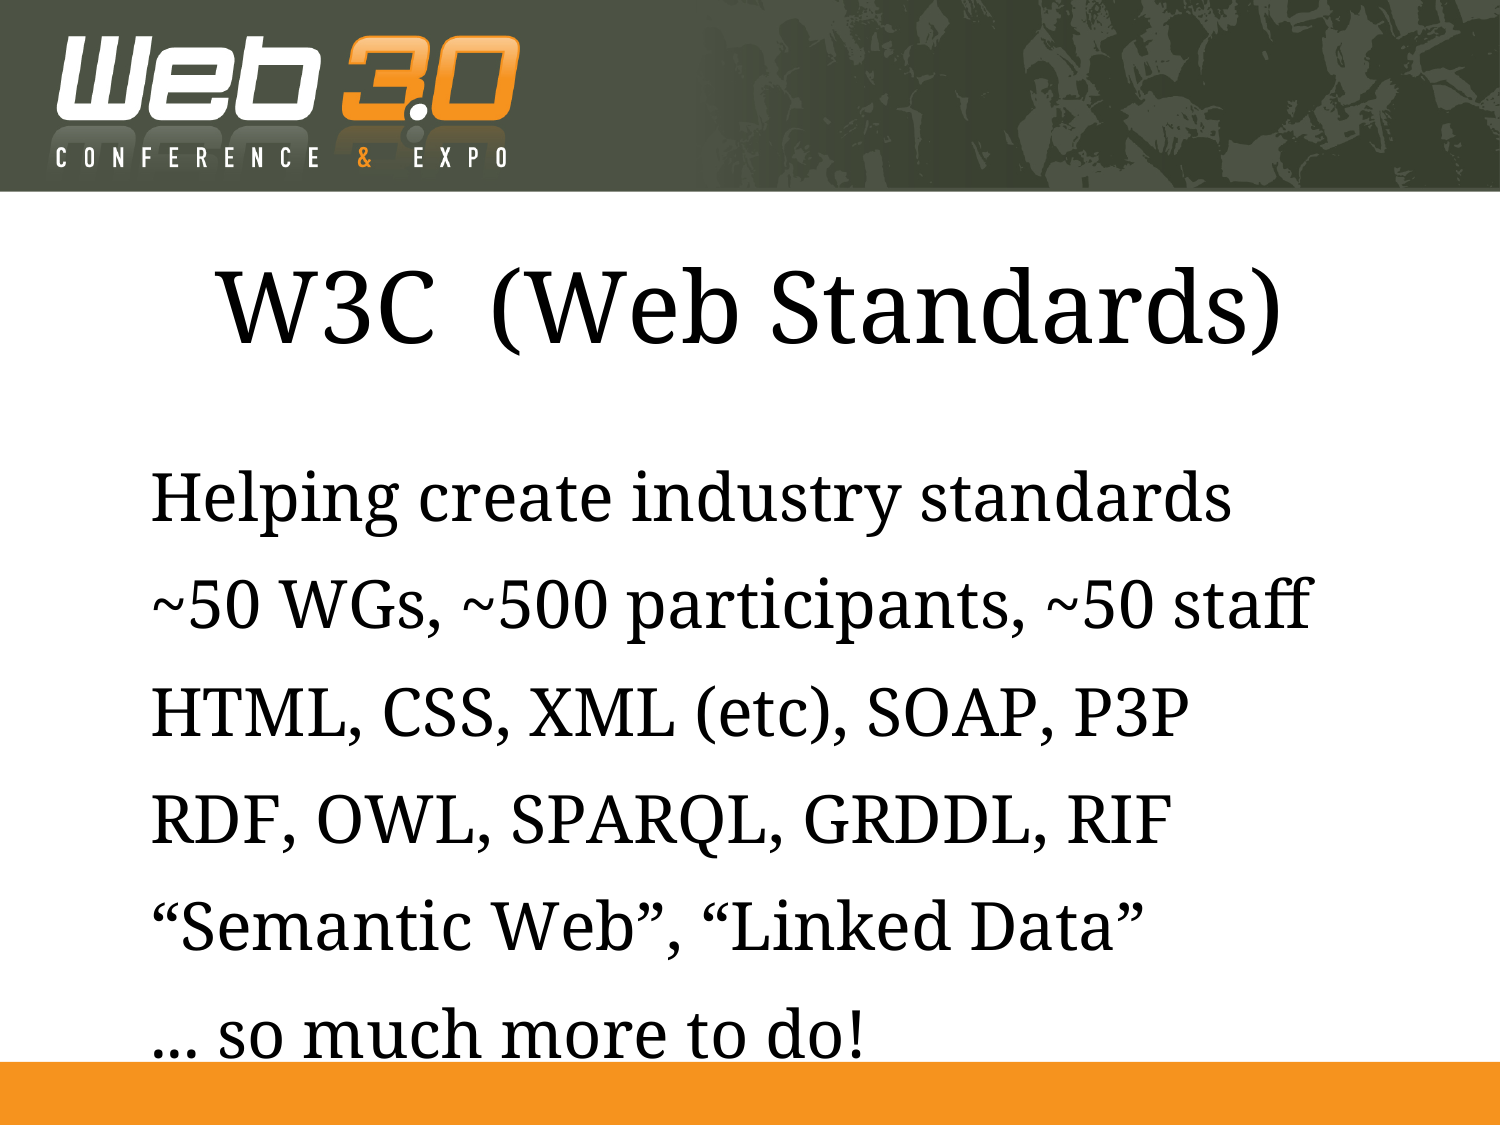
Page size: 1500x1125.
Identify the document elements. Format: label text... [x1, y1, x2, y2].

list Helping create industry standards ~50 WGs, ~500 participants, ~50 staff HTML, CSS, XML (etc), SOAP, P3P RDF, OWL, SPARQL, GRDDL, RIF “Semantic Web”, “Linked Data” ... so much more to do! [150, 449, 1426, 1125]
title W3C (Web Standards) [112, 211, 1388, 400]
picture [0, 0, 1500, 1125]
